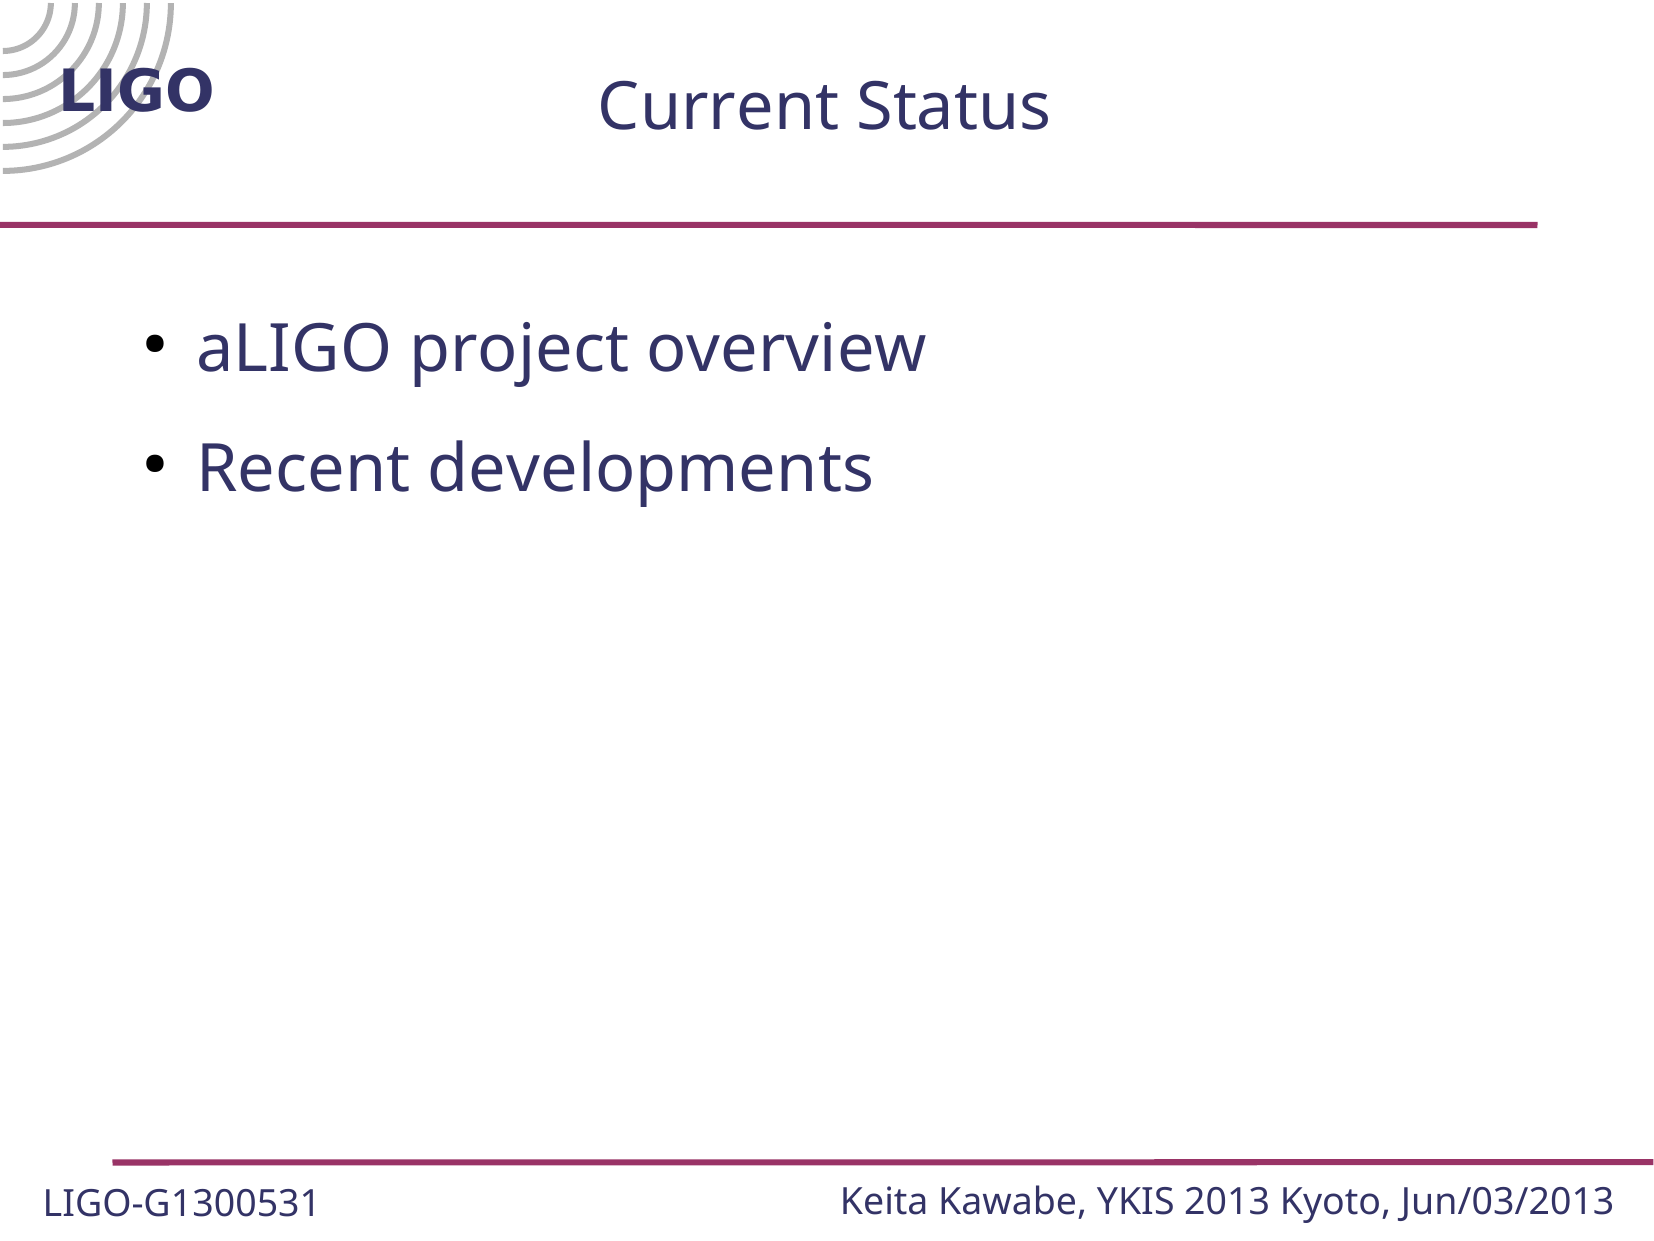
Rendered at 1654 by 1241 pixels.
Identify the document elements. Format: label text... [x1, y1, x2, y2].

title Current Status [187, 0, 1463, 208]
list aLIGO project overview Recent developments [125, 300, 1538, 1020]
